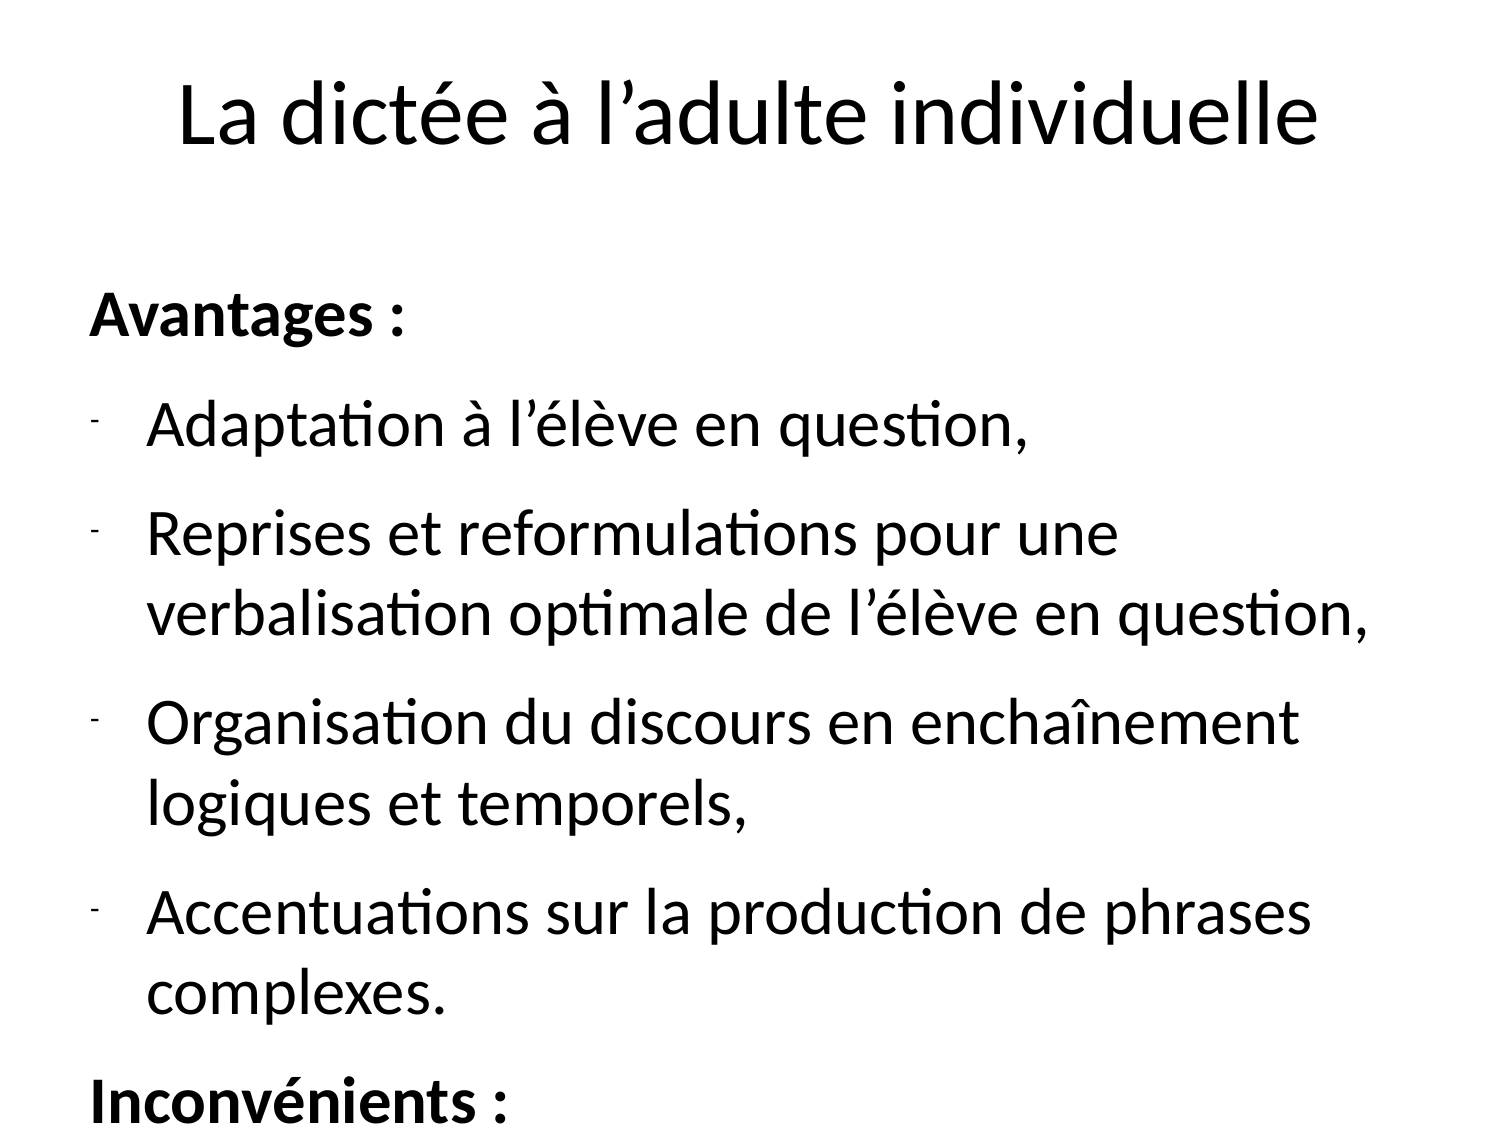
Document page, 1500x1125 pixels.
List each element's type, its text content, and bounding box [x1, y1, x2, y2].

title La dictée à l’adulte individuelle [75, 45, 1425, 233]
list Avantages : Adaptation à l’élève en question, Reprises et reformulations pour une verbalisation optimale de l’élève en question, Organisation du discours en enchaînement logiques et temporels, Accentuations sur la production de phrases complexes. Inconvénients : Mise en place d’ateliers autonomes assez longs, Pas de notions nouvelles pour le reste de la classe, [75, 262, 1425, 1005]
